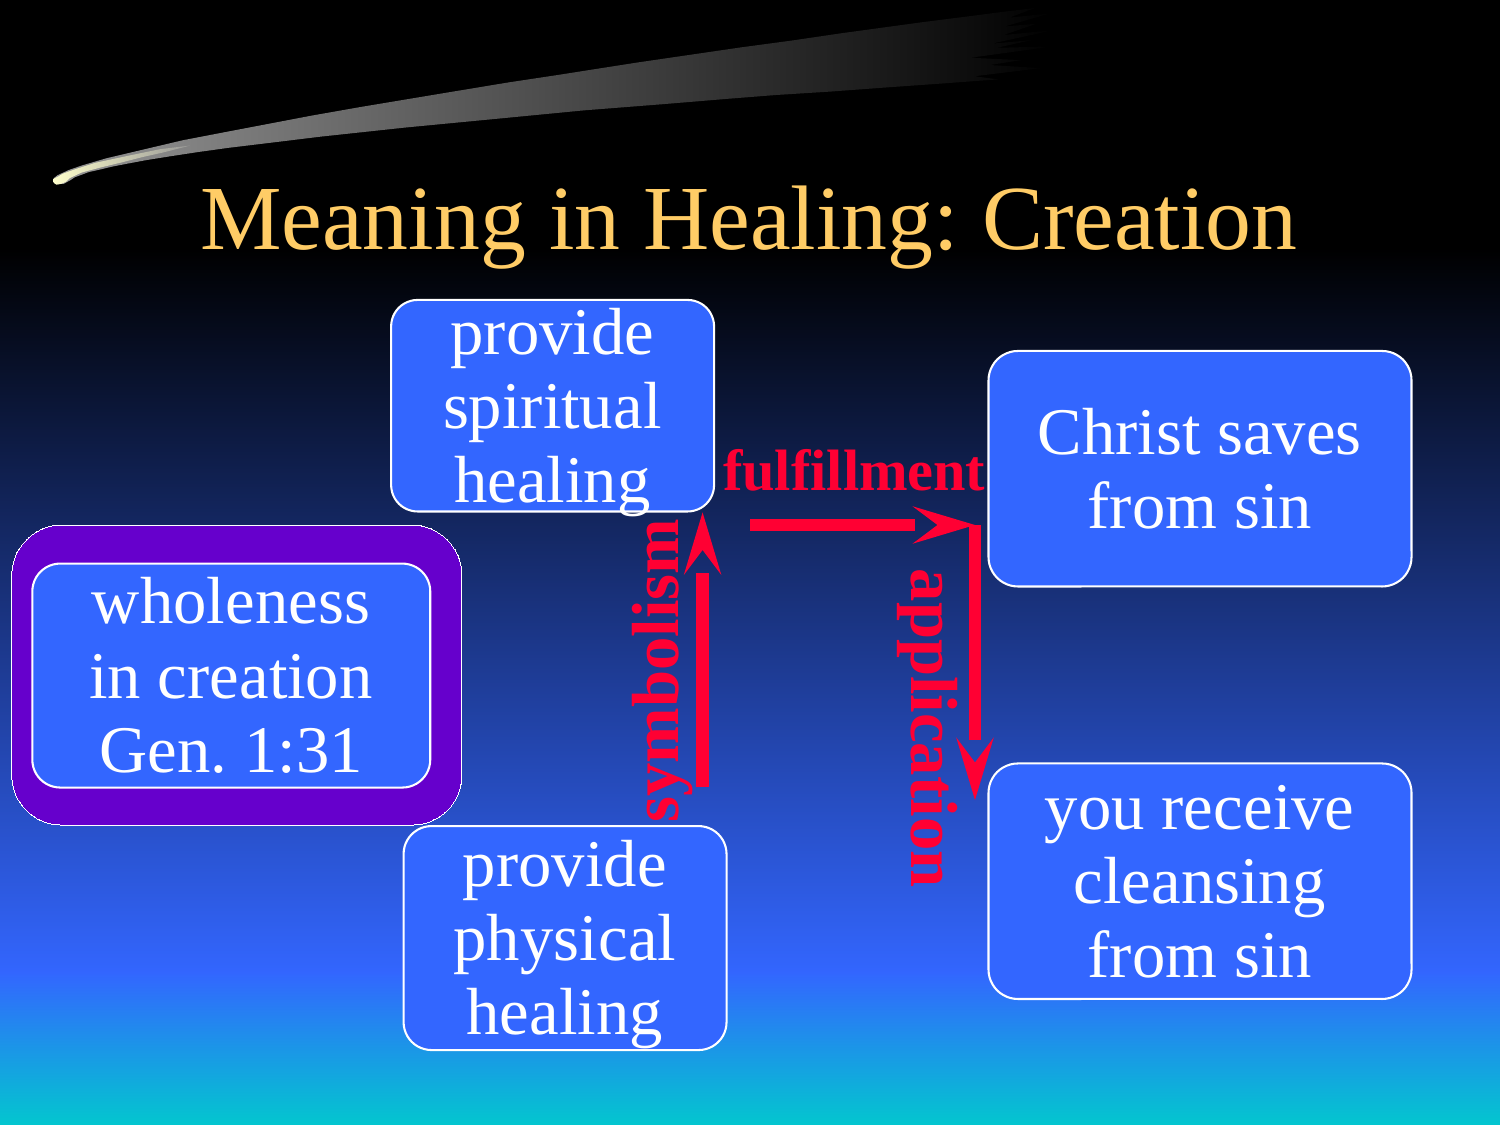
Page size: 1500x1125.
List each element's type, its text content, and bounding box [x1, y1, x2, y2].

title Meaning in Healing: Creation [112, 124, 1388, 313]
text_box provide spiritual healing [391, 299, 715, 512]
text_box you receive cleansing from sin [988, 763, 1412, 999]
text_box [11, 525, 462, 826]
text_box wholeness in creation Gen. 1:31 [32, 563, 431, 788]
text_box fulfillment [708, 430, 1096, 511]
text_box symbolism [611, 478, 701, 838]
text_box Christ saves from sin [988, 350, 1412, 587]
text_box provide physical healing [403, 826, 727, 1051]
text_box application [889, 553, 979, 942]
